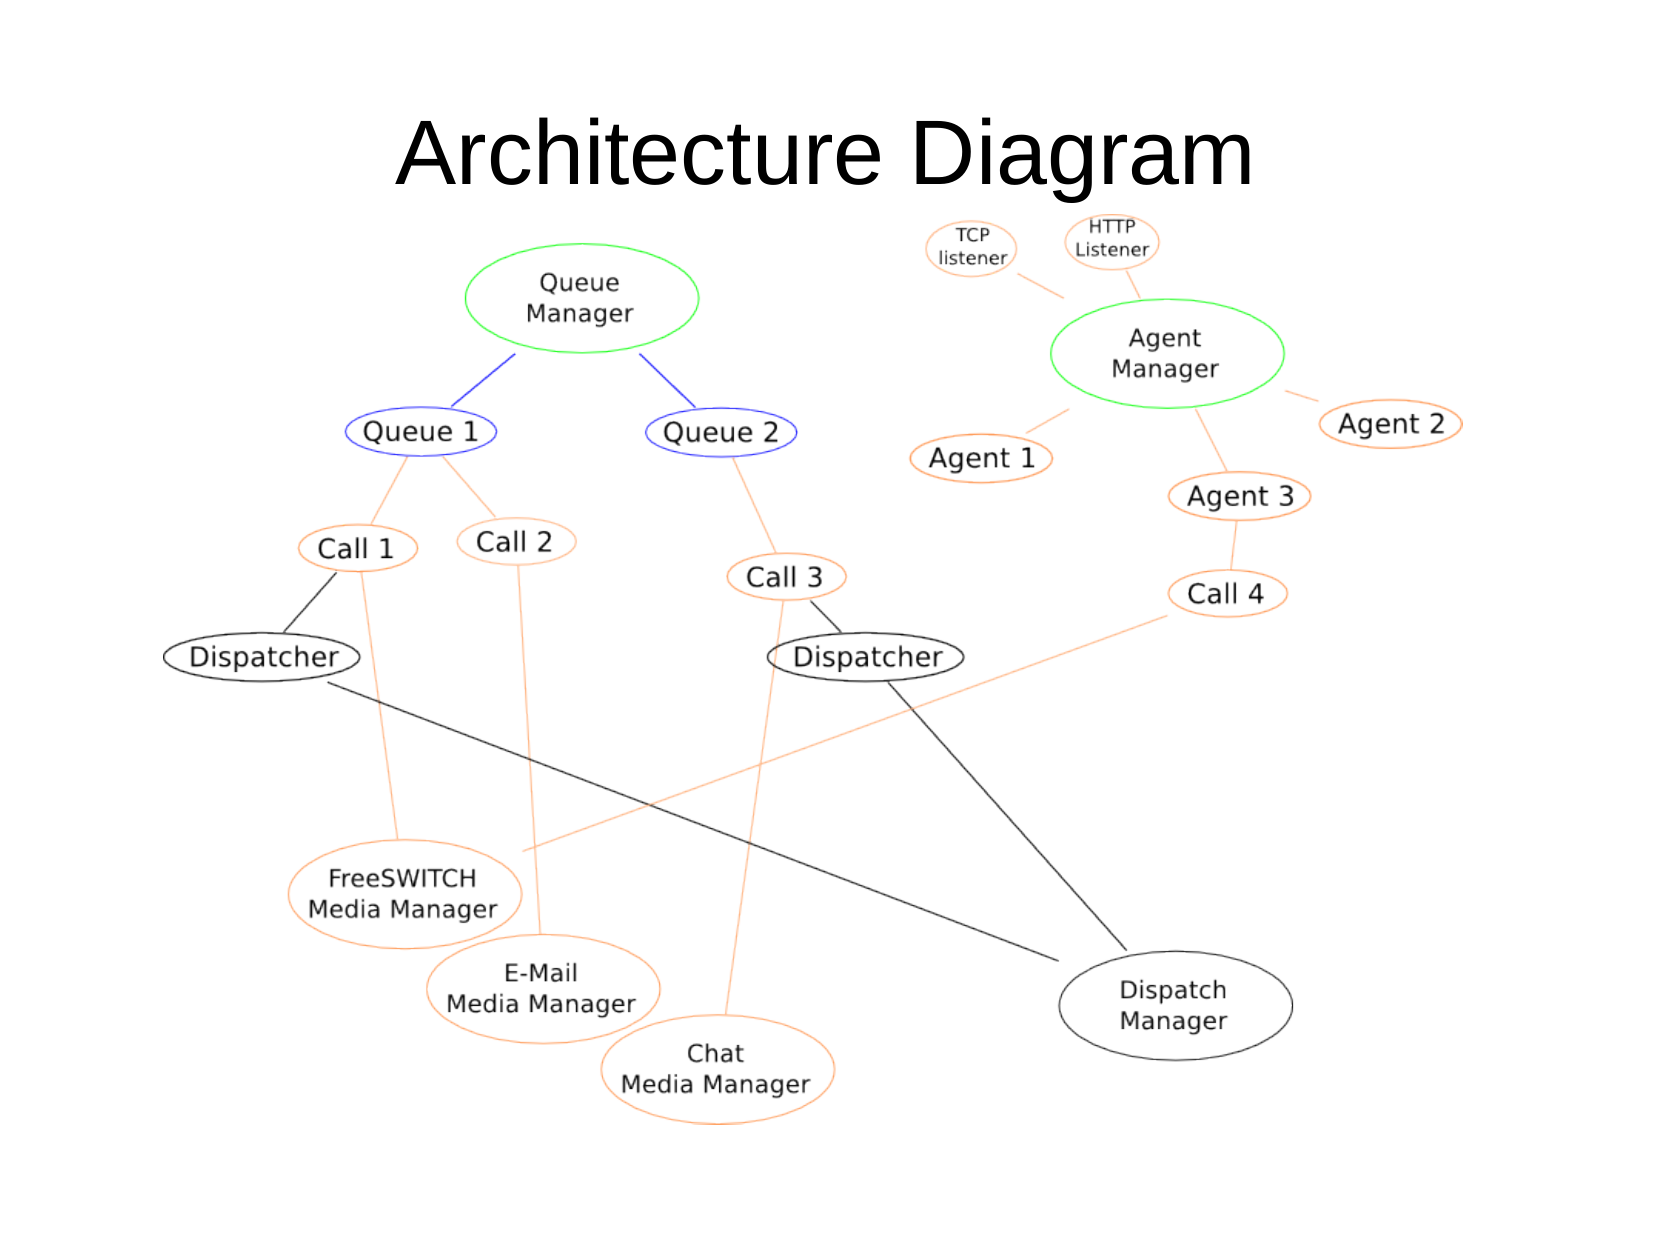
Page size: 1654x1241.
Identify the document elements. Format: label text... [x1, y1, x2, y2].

title Architecture Diagram [82, 49, 1571, 257]
picture [163, 214, 1463, 1126]
